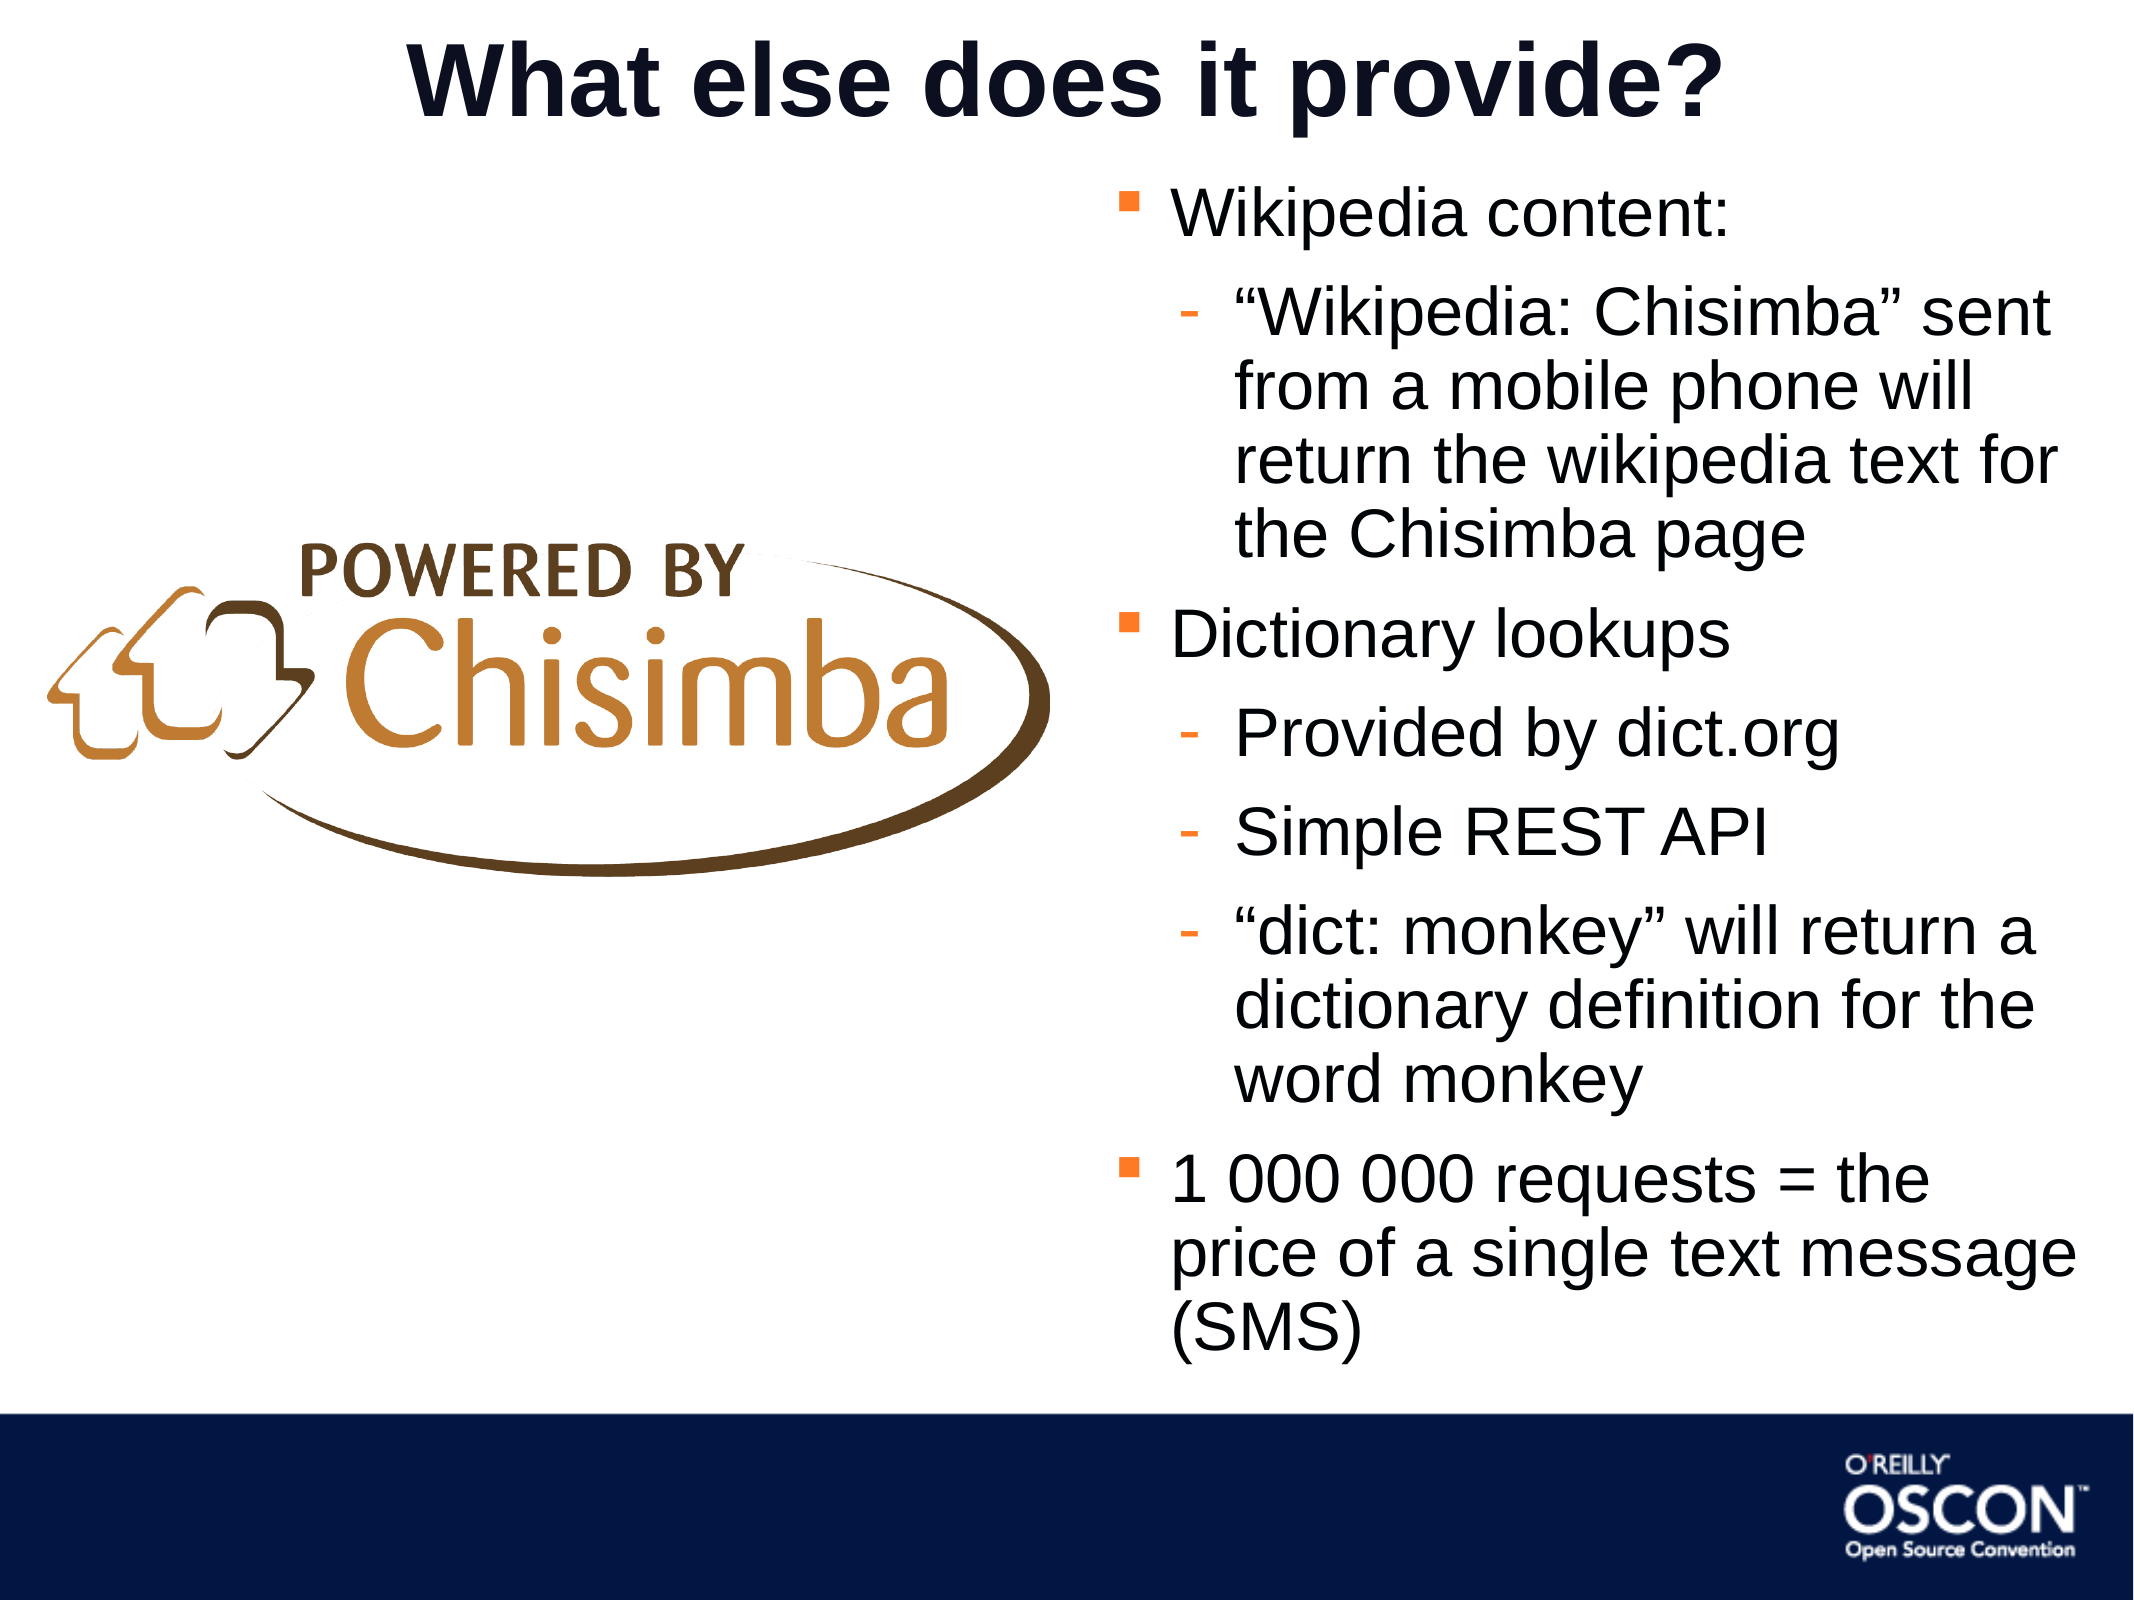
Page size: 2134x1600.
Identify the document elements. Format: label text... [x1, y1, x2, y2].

title What else does it provide? [41, 0, 2094, 159]
list Wikipedia content: “Wikipedia: Chisimba” sent from a mobile phone will return the wikipedia text for the Chisimba page Dictionary lookups Provided by dict.org Simple REST API “dict: monkey” will return a dictionary definition for the word monkey 1 000 000 requests = the price of a single text message (SMS) [1099, 168, 2101, 1374]
picture [0, 0, 2134, 1600]
